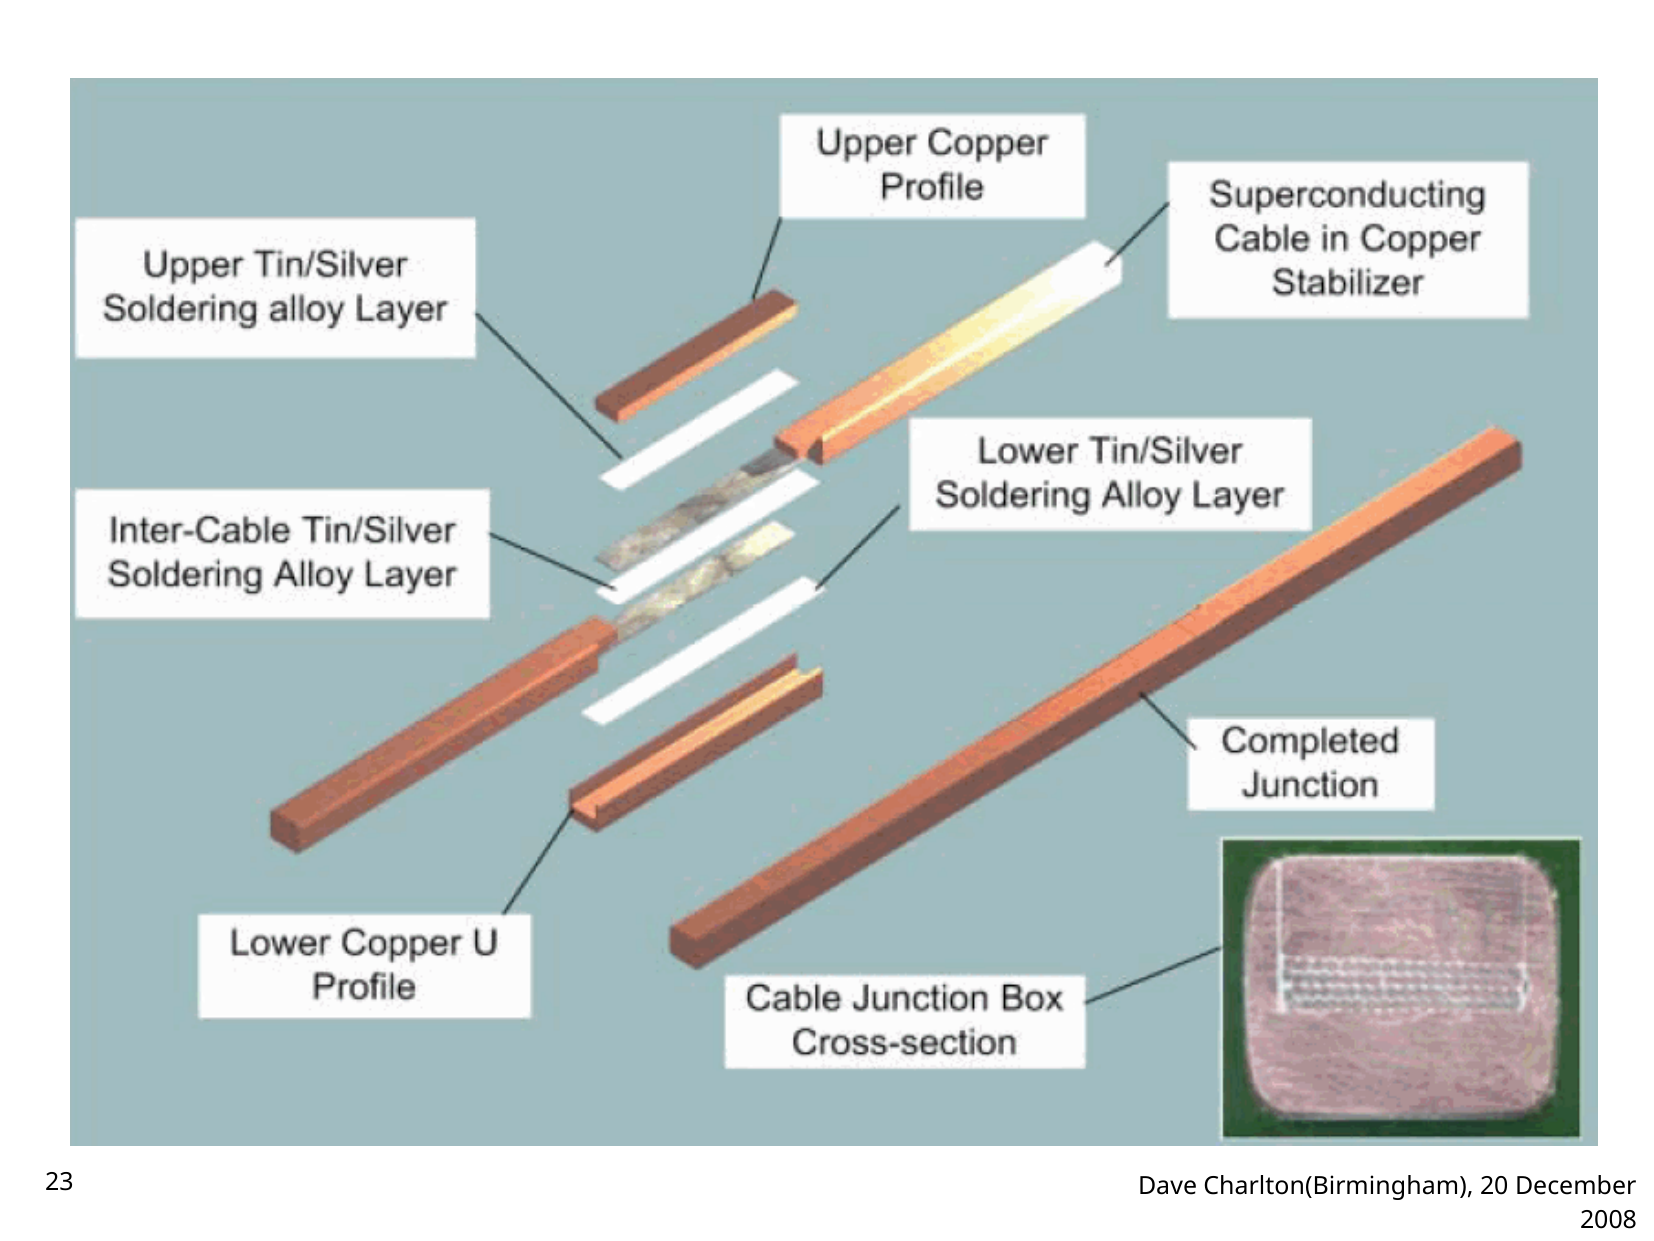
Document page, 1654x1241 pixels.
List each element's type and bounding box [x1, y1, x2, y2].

picture [70, 78, 1598, 1146]
